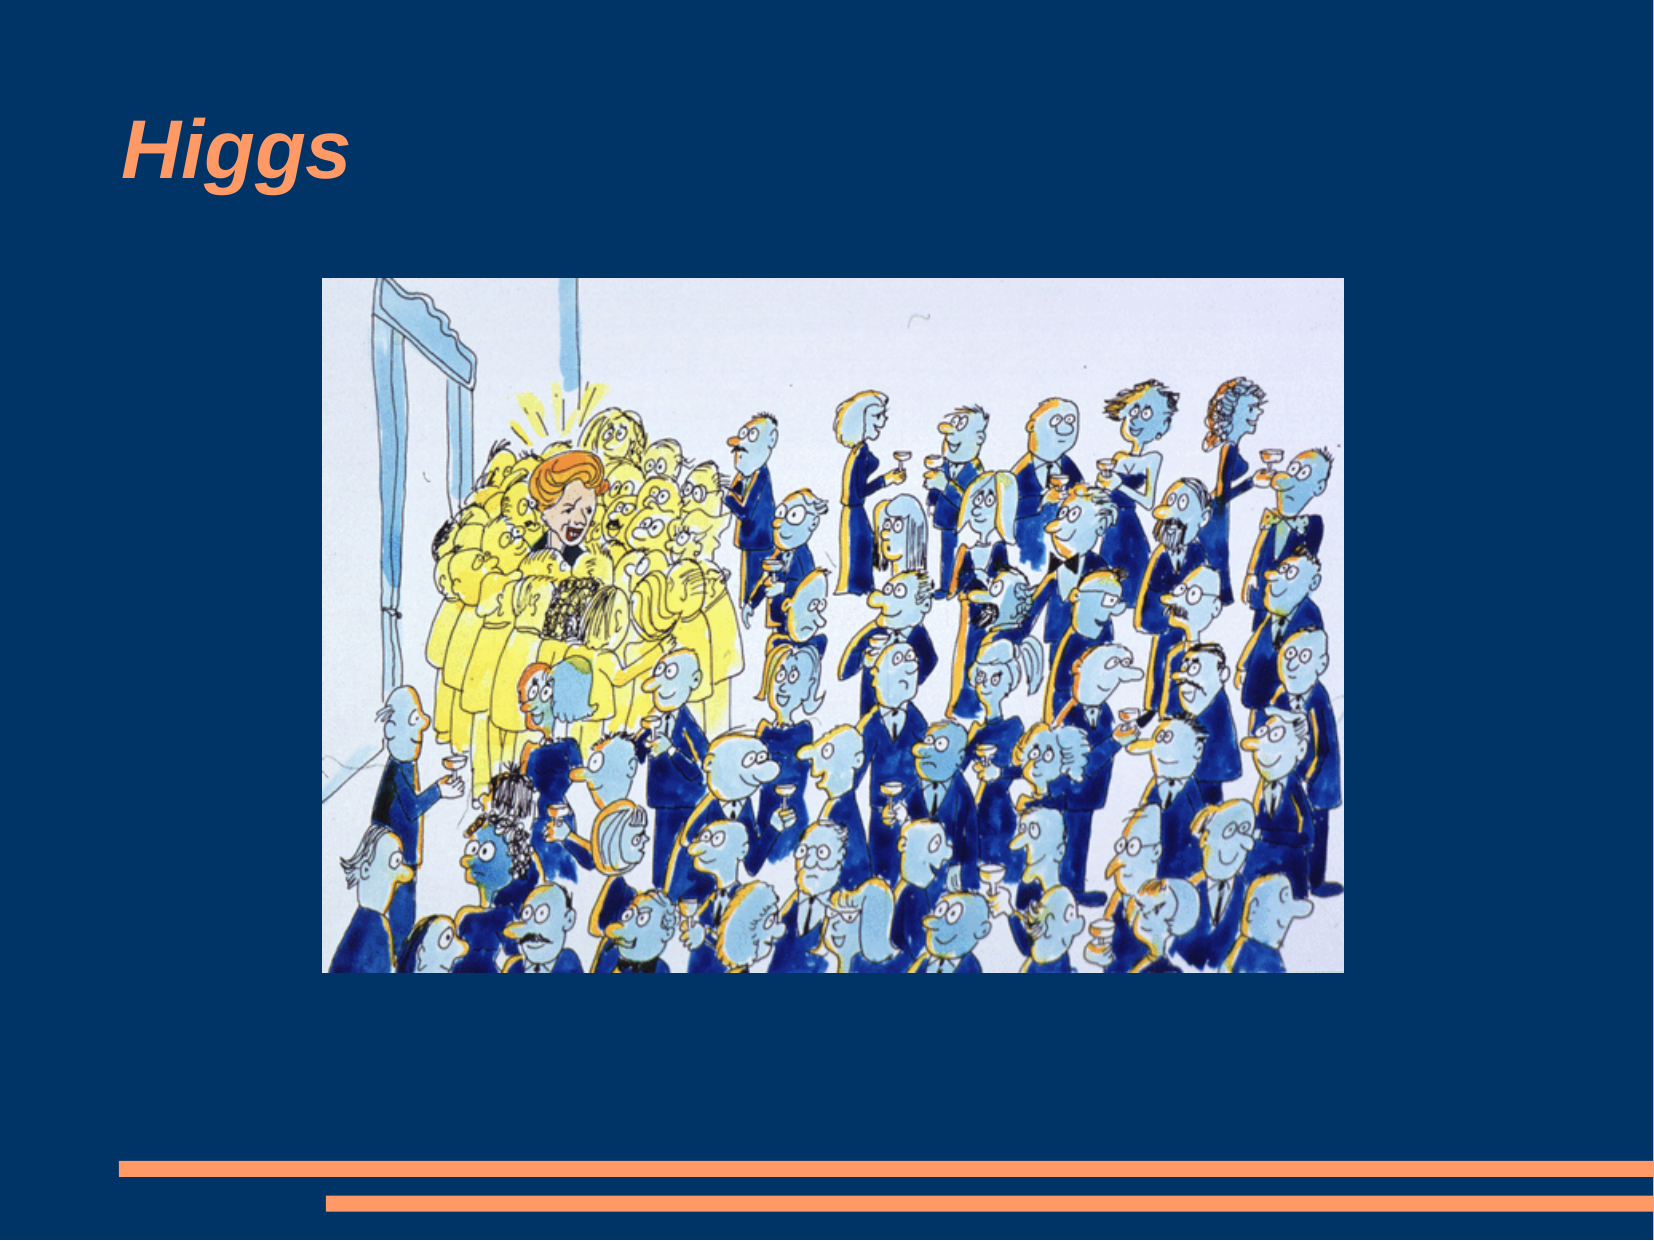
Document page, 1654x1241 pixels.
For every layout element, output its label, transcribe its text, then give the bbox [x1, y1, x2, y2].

title Higgs [121, 53, 1534, 247]
picture [322, 278, 1344, 973]
